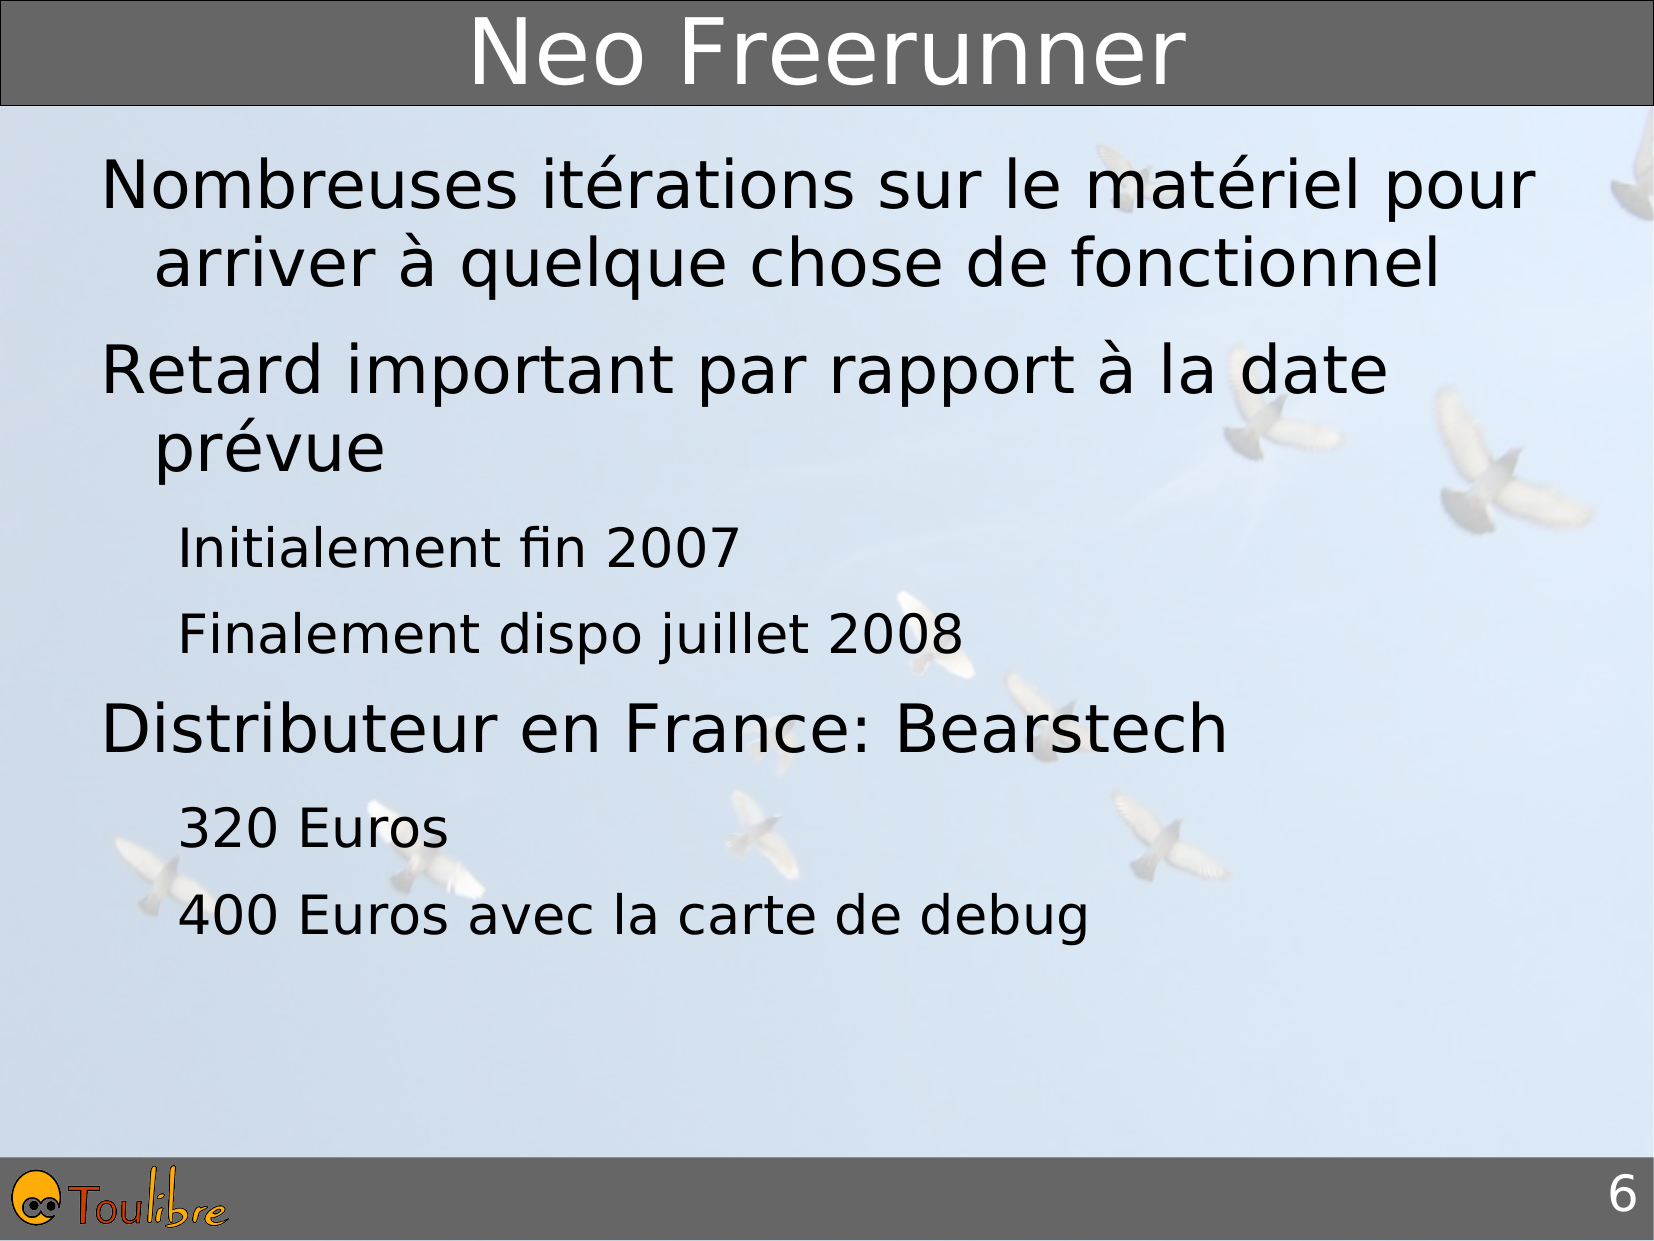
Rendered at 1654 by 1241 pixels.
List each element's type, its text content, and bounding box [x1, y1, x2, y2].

picture [11, 1165, 229, 1228]
title Neo Freerunner [0, 0, 1654, 107]
list Nombreuses itérations sur le matériel pour arriver à quelque chose de fonctionnel Retard important par rapport à la date prévue Initialement fin 2007 Finalement dispo juillet 2008 Distributeur en France: Bearstech 320 Euros 400 Euros avec la carte de debug [82, 146, 1571, 1094]
